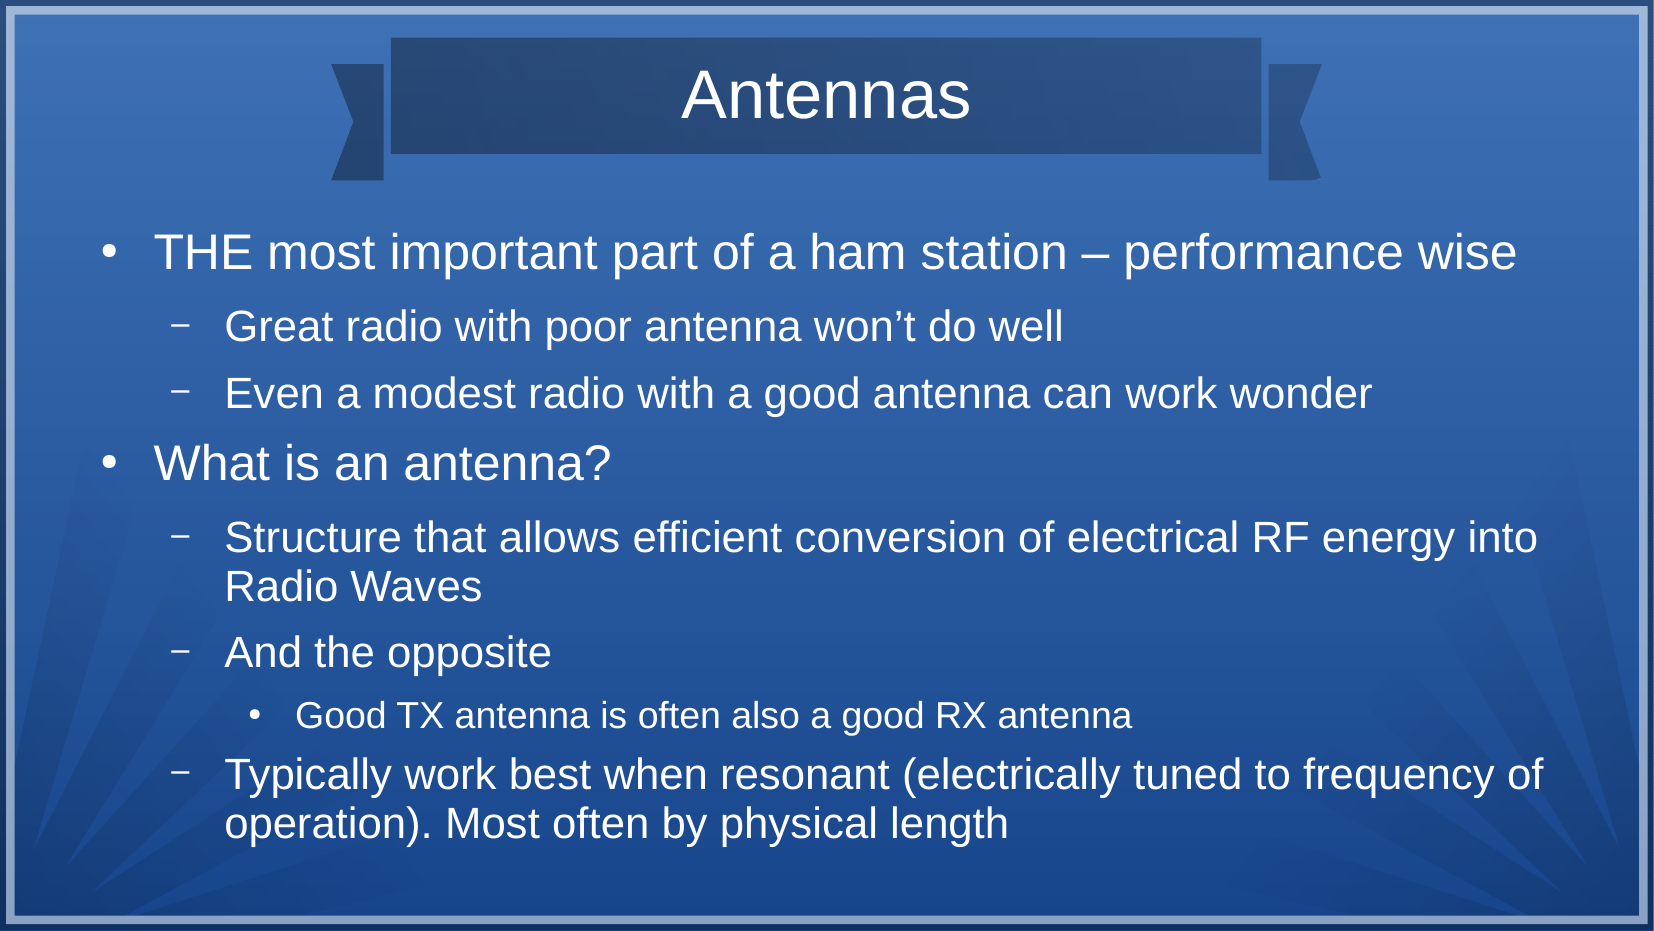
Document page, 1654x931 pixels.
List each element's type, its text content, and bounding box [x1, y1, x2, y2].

title Antennas [389, 35, 1264, 154]
list THE most important part of a ham station – performance wise Great radio with poor antenna won’t do well Even a modest radio with a good antenna can work wonder What is an antenna? Structure that allows efficient conversion of electrical RF energy into Radio Waves And the opposite Good TX antenna is often also a good RX antenna Typically work best when resonant (electrically tuned to frequency of operation). Most often by physical length [82, 224, 1571, 848]
